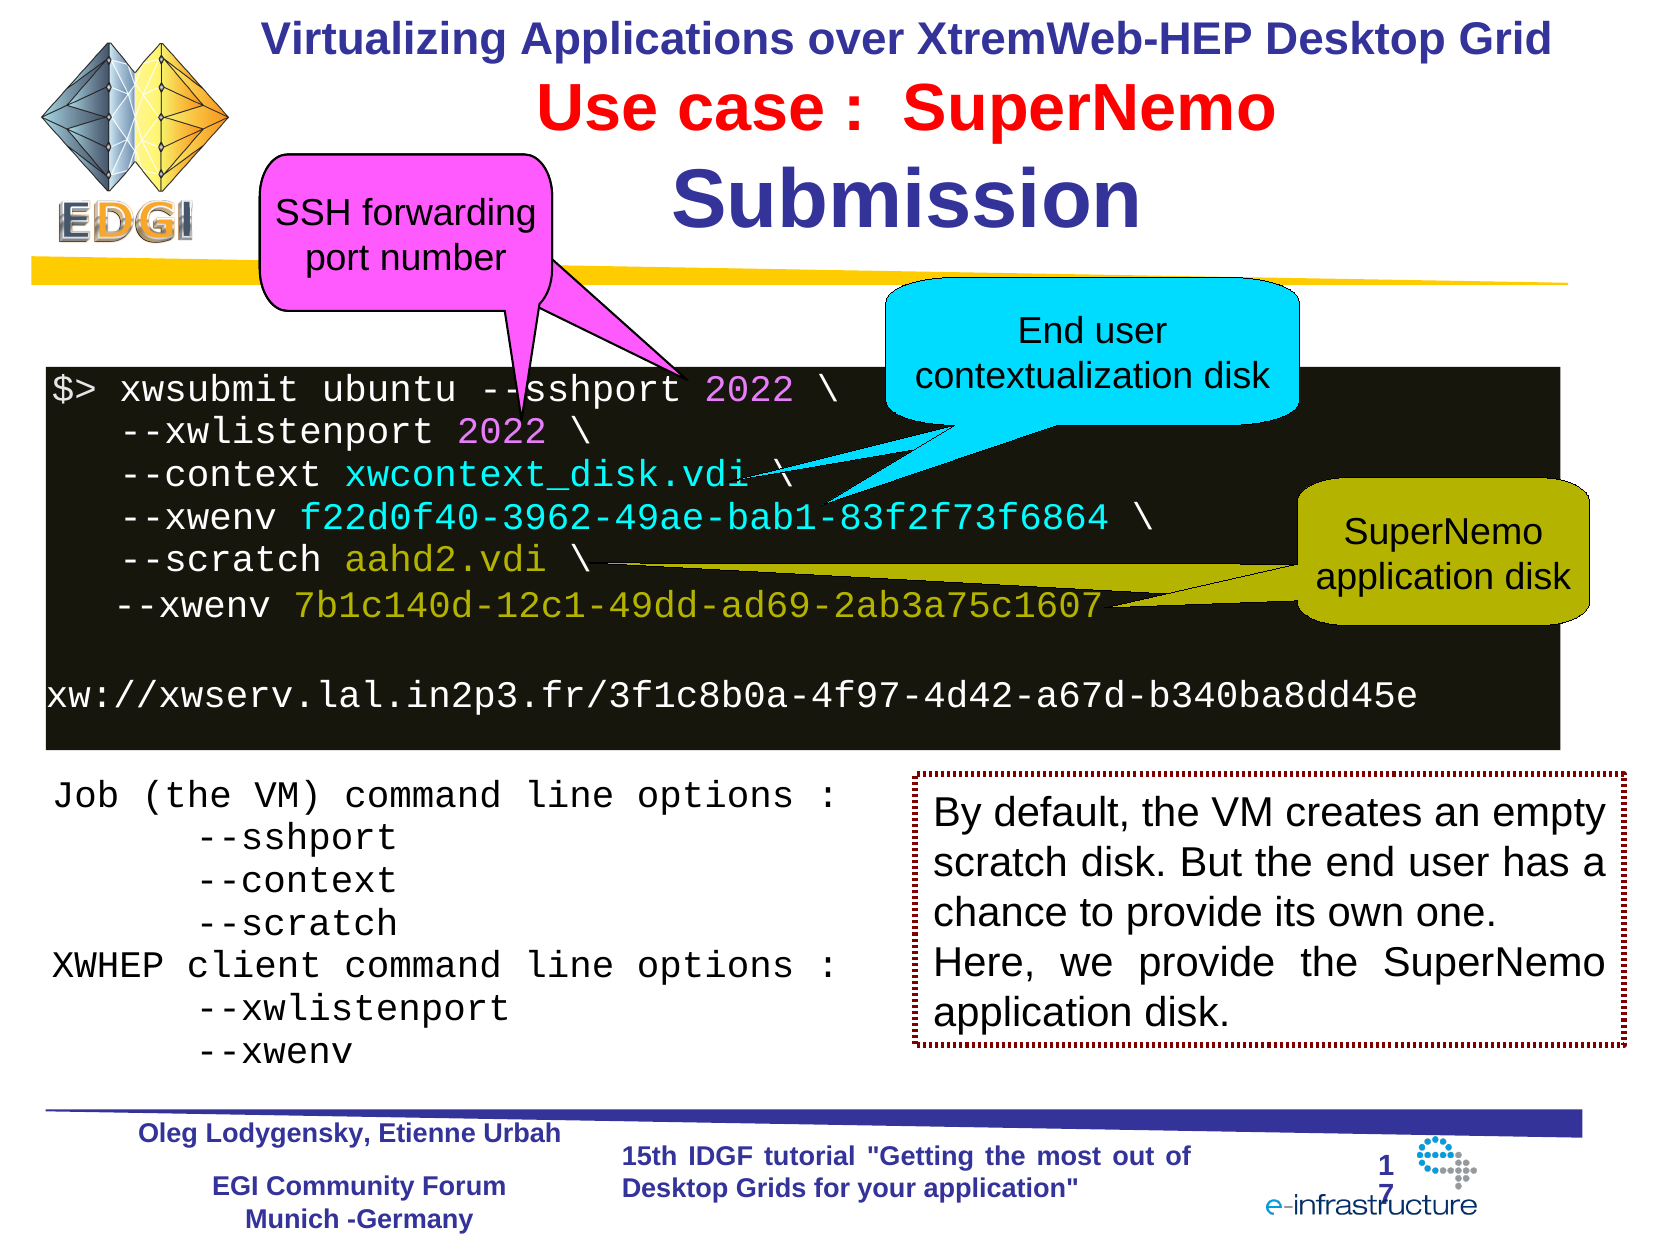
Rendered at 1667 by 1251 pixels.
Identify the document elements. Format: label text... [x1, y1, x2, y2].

text_box The end user contectualization disk [727, 426, 951, 482]
text_box SuperNemo application disk [588, 562, 1293, 594]
text_box SSH forwarding port number [259, 154, 553, 420]
text_box Job (the VM) command line options : --sshport --context --scratch XWHEP client command line options : --xwlistenport --xwenv [45, 772, 1561, 1142]
text_box SuperNemo application disk [1104, 477, 1590, 626]
text_box $> xwsubmit ubuntu --sshport 2022 \ --xwlistenport 2022 \ --context xwcontext_disk.vdi \ --xwenv f22d0f40-3962-49ae-bab1-83f2f73f6864 \ --scratch aahd2.vdi \ --xwenv 7b1c140d-12c1-49dd-ad69-2ab3a75c1607 xw://xwserv.lal.in2p3.fr/3f1c8b0a-4f97-4d42-a67d-b340ba8dd45e [45, 366, 1561, 751]
picture [31, 37, 238, 249]
text_box End user contextualization disk [821, 277, 1300, 506]
text_box By default, the VM creates an empty scratch disk. But the end user has a chance to provide its own one. Here, we provide the SuperNemo application disk. [915, 774, 1625, 1045]
text_box SSH forwarding port number [539, 260, 688, 381]
text_box Virtualizing Applications over XtremWeb-HEP Desktop Grid Use case : SuperNemo Submission [259, 14, 1562, 240]
picture [1266, 1142, 1477, 1215]
